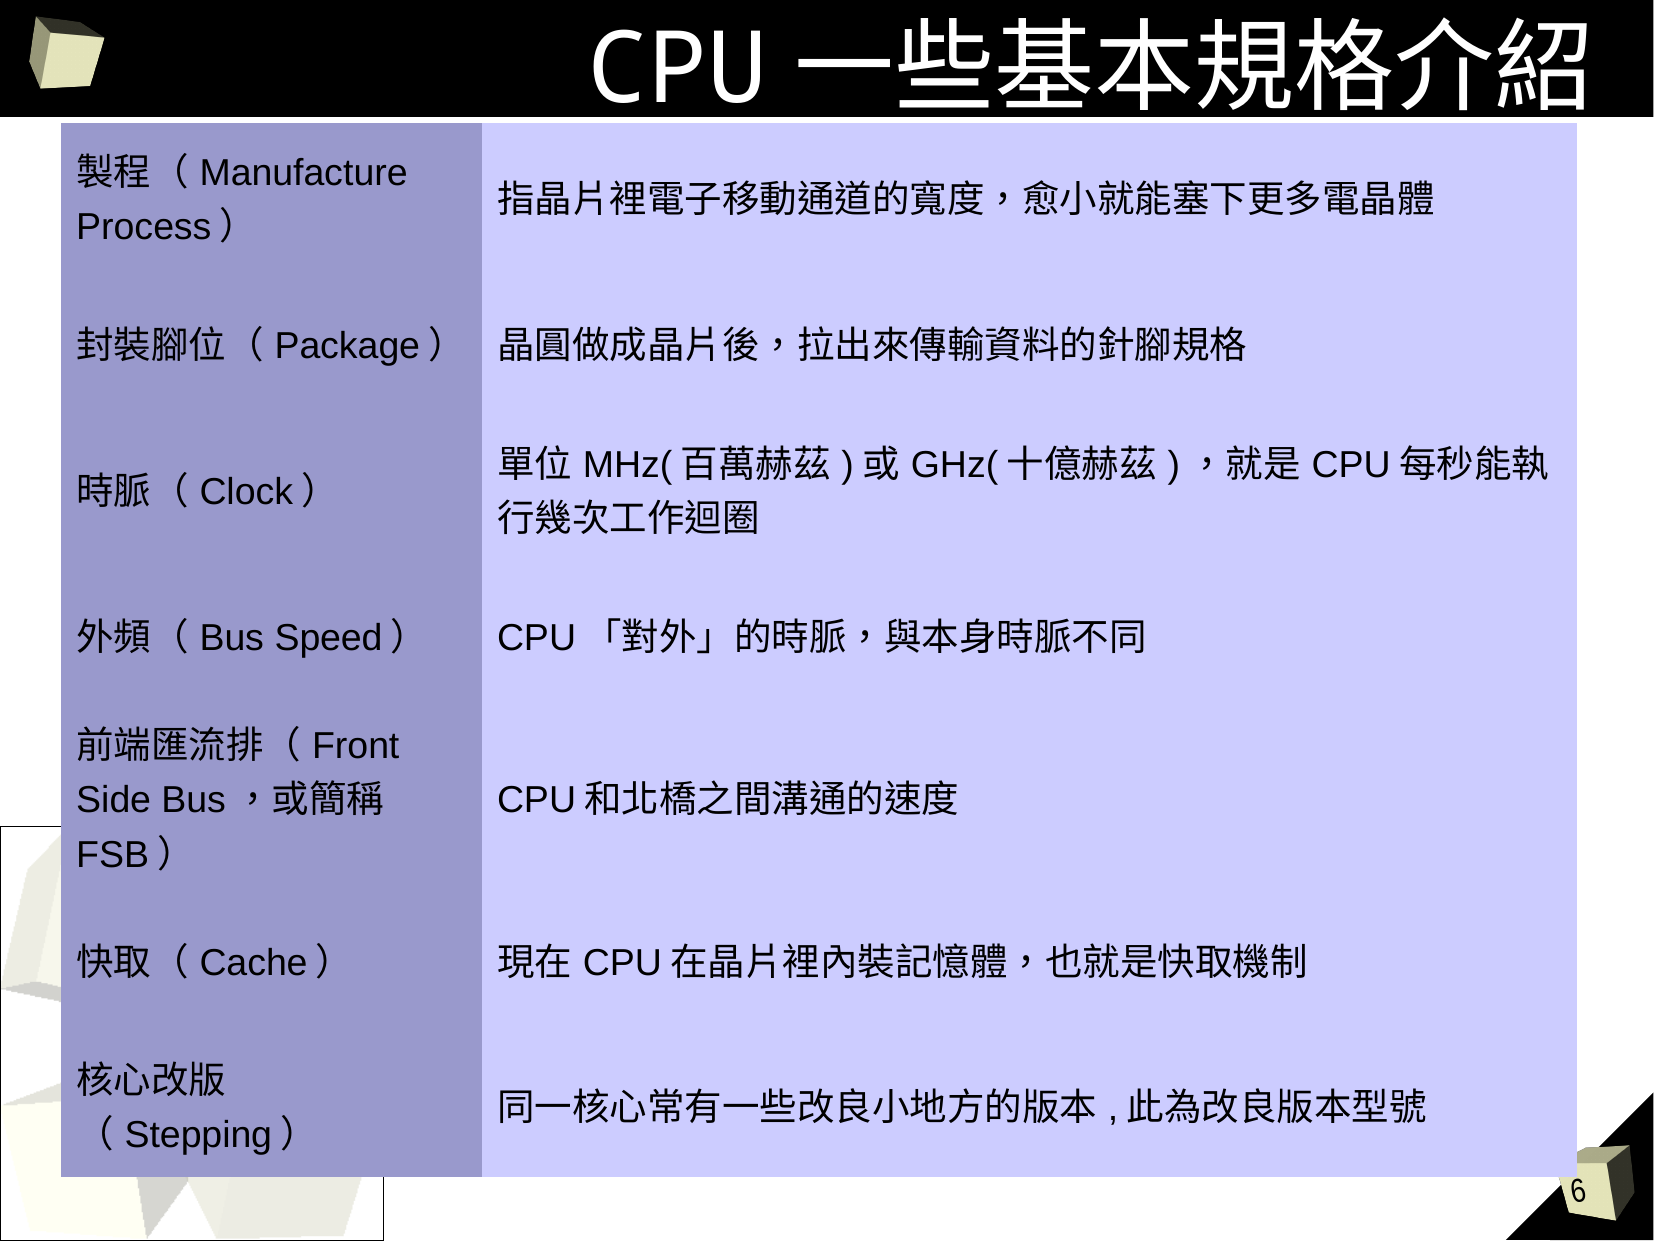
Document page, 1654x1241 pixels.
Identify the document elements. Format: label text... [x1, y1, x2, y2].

table_header 指晶片裡電子移動通道的寬度，愈小就能塞下更多電晶體 [482, 123, 1577, 269]
table_cell CPU和北橋之間溝通的速度 [482, 707, 1577, 886]
table_cell 晶圓做成晶片後，拉出來傳輸資料的針腳規格 [482, 269, 1577, 415]
table_cell 時脈（Clock） [61, 415, 482, 561]
table_cell 快取（Cache） [61, 886, 482, 1032]
table_cell 外頻（Bus Speed） [61, 561, 482, 707]
table_cell 核心改版（Stepping） [61, 1032, 482, 1177]
table_cell 前端匯流排（Front Side Bus，或簡稱FSB） [61, 707, 482, 886]
table_cell CPU「對外」的時脈，與本身時脈不同 [482, 561, 1577, 707]
table_cell 同一核心常有一些改良小地方的版本,此為改良版本型號 [482, 1032, 1577, 1177]
table_header 製程（Manufacture Process） [61, 123, 482, 269]
picture [1, 827, 383, 1240]
title CPU一些基本規格介紹 [118, 1, 1595, 118]
table_cell 單位MHz(百萬赫茲)或GHz(十億赫茲)，就是CPU每秒能執行幾次工作迴圈 [482, 415, 1577, 561]
table_cell 現在CPU在晶片裡內裝記憶體，也就是快取機制 [482, 886, 1577, 1032]
table_cell 封裝腳位（Package） [61, 269, 482, 415]
